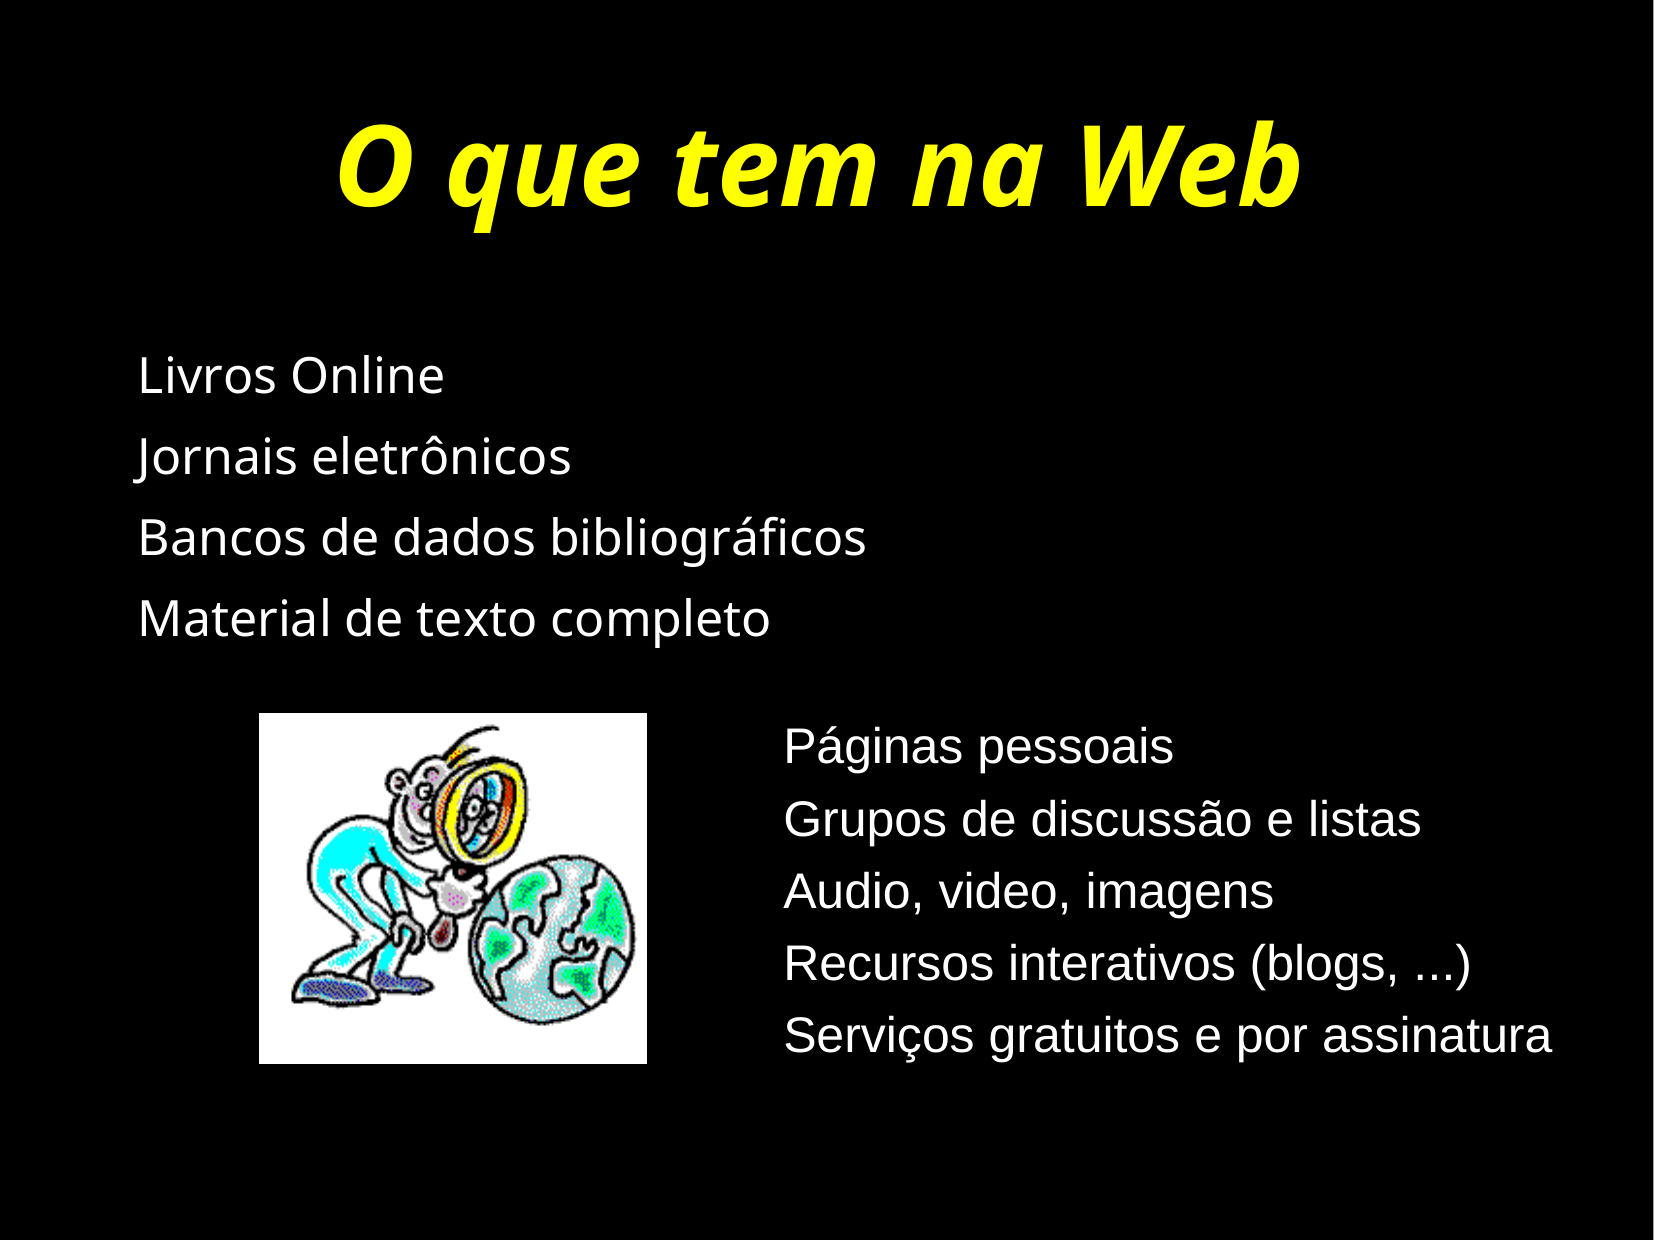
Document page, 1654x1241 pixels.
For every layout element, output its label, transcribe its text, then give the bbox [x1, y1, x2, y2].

picture [259, 713, 647, 1064]
text_box Páginas pessoais Grupos de discussão e listas Audio, video, imagens Recursos interativos (blogs, ...) Serviços gratuitos e por assinatura [783, 714, 1569, 1122]
list Livros Online Jornais eletrônicos Bancos de dados bibliográficos Material de texto completo [111, 332, 1386, 1115]
title O que tem na Web [113, 59, 1526, 267]
